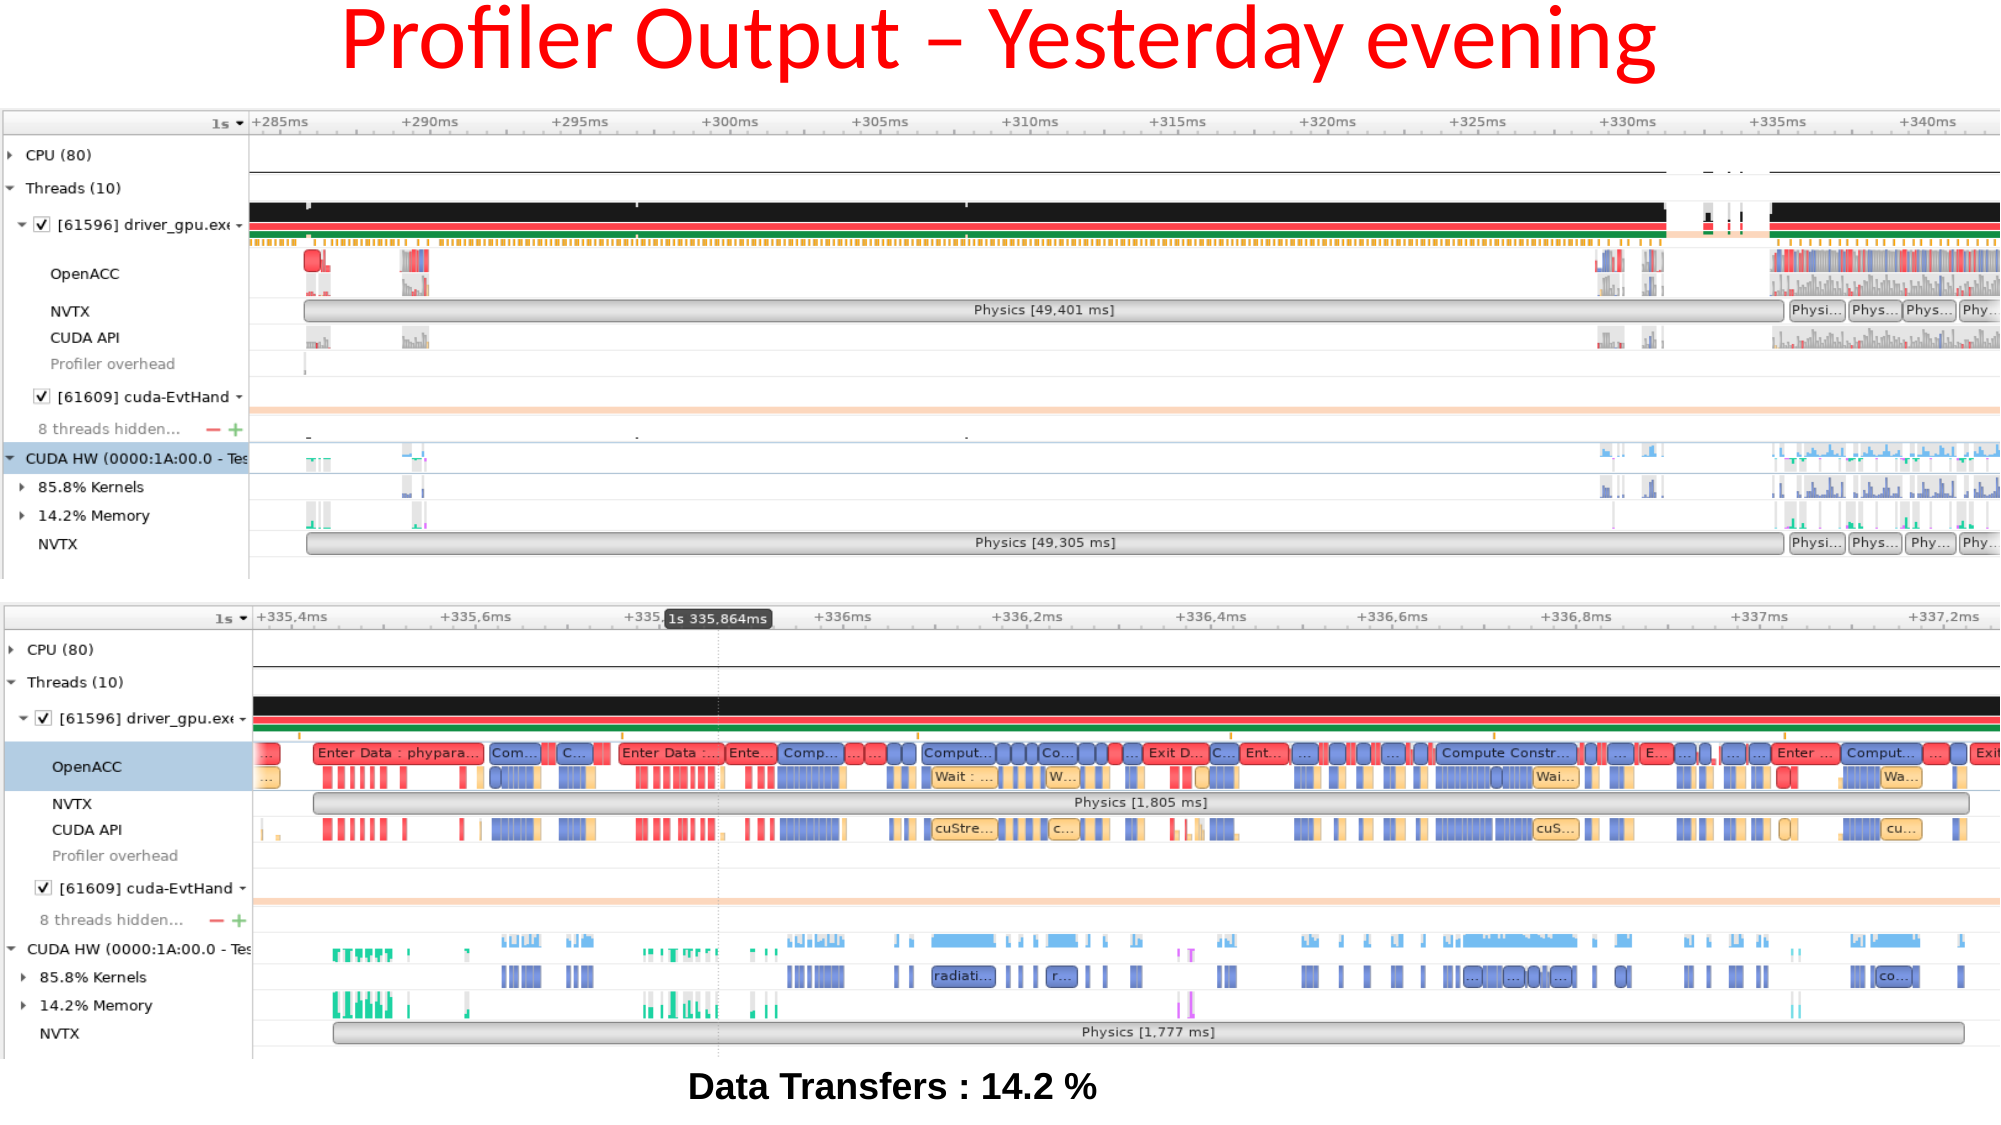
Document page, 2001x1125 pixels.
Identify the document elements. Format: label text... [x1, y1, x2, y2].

text_box Data Transfers : 14.2 % [673, 1058, 1146, 1125]
title Profiler Output – Yesterday evening [0, 0, 2000, 95]
picture [0, 108, 2000, 579]
picture [0, 602, 2000, 1059]
